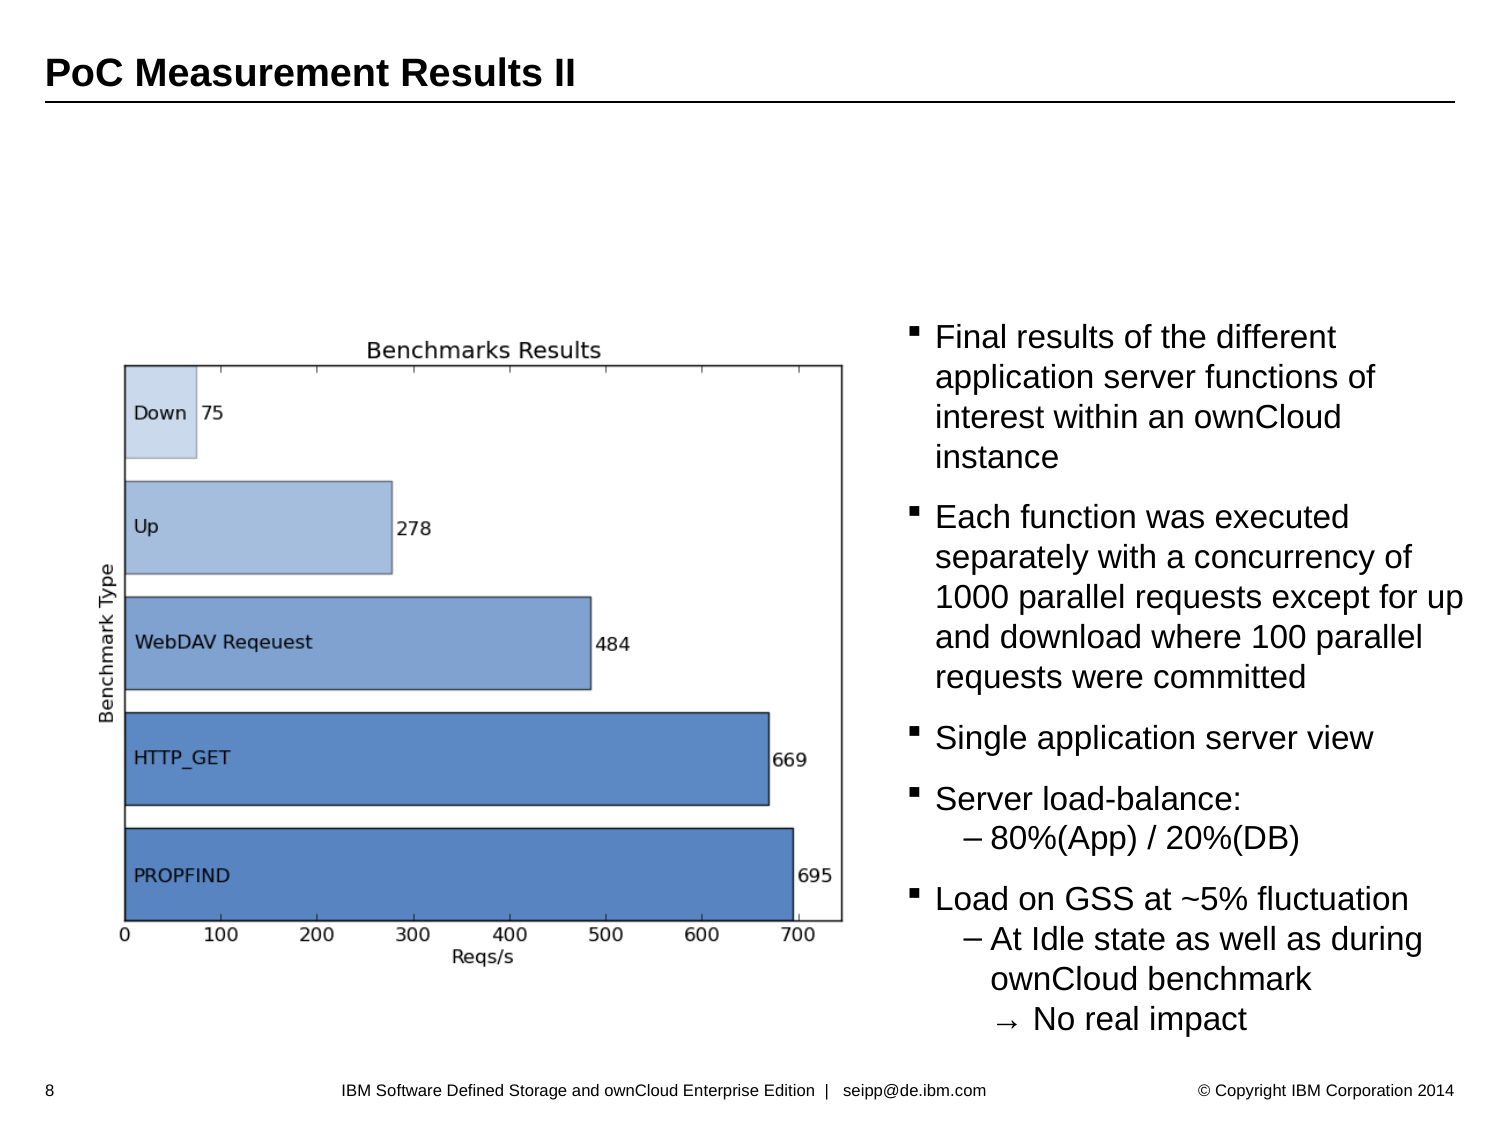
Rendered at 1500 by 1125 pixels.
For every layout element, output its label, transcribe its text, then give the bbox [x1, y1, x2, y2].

list Final results of the different application server functions of interest within an ownCloud instance Each function was executed separately with a concurrency of 1000 parallel requests except for up and download where 100 parallel requests were committed Single application server view Server load-balance: 80%(App) / 20%(DB) Load on GSS at ~5% fluctuation At Idle state as well as during ownCloud benchmark → No real impact [892, 307, 1485, 1045]
title PoC Measurement Results II [29, 44, 1455, 99]
picture [10, 297, 935, 991]
